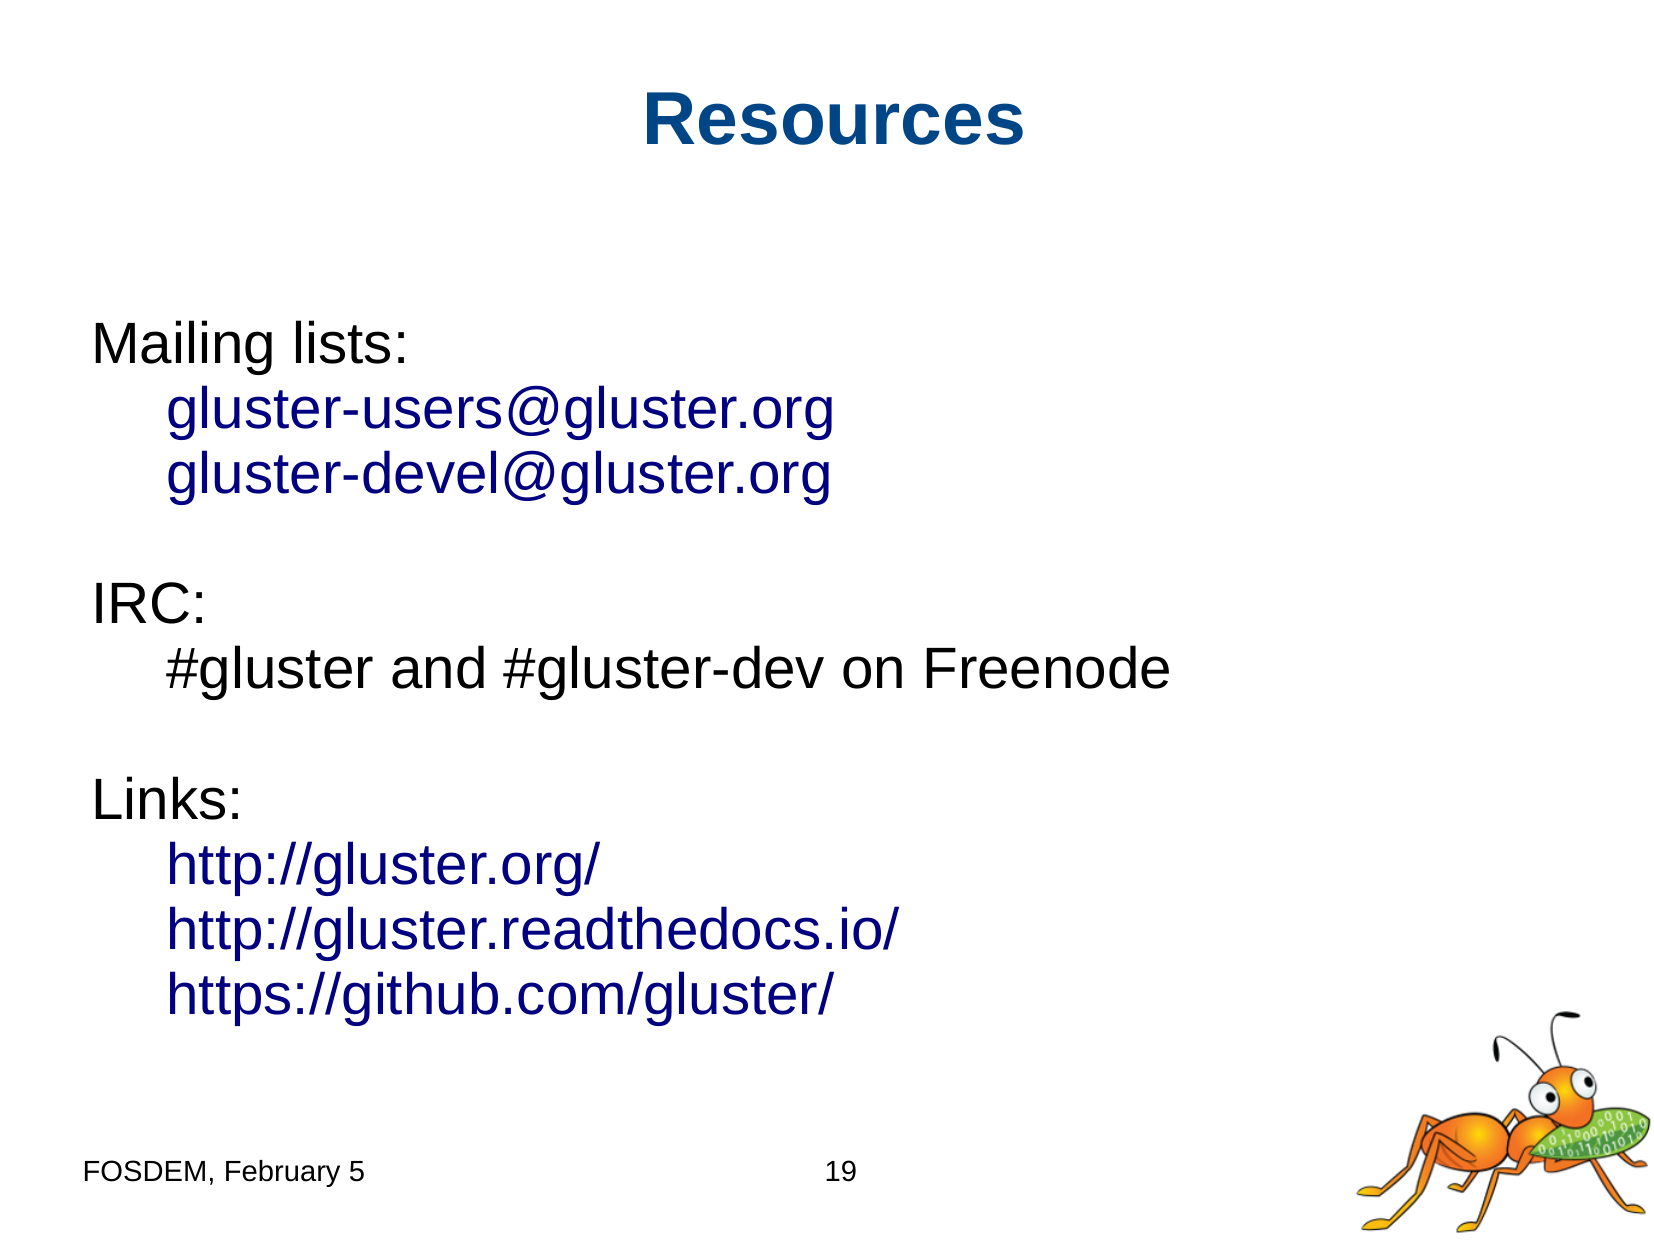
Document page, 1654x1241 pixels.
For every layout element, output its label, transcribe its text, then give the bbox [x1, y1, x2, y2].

text_box Mailing lists: gluster-users@gluster.org gluster-devel@gluster.org IRC: #gluster and #gluster-dev on Freenode Links: http://gluster.org/ http://gluster.readthedocs.io/ https://github.com/gluster/ [76, 303, 1495, 1099]
picture [1353, 1009, 1654, 1235]
title Resources [90, 15, 1579, 223]
